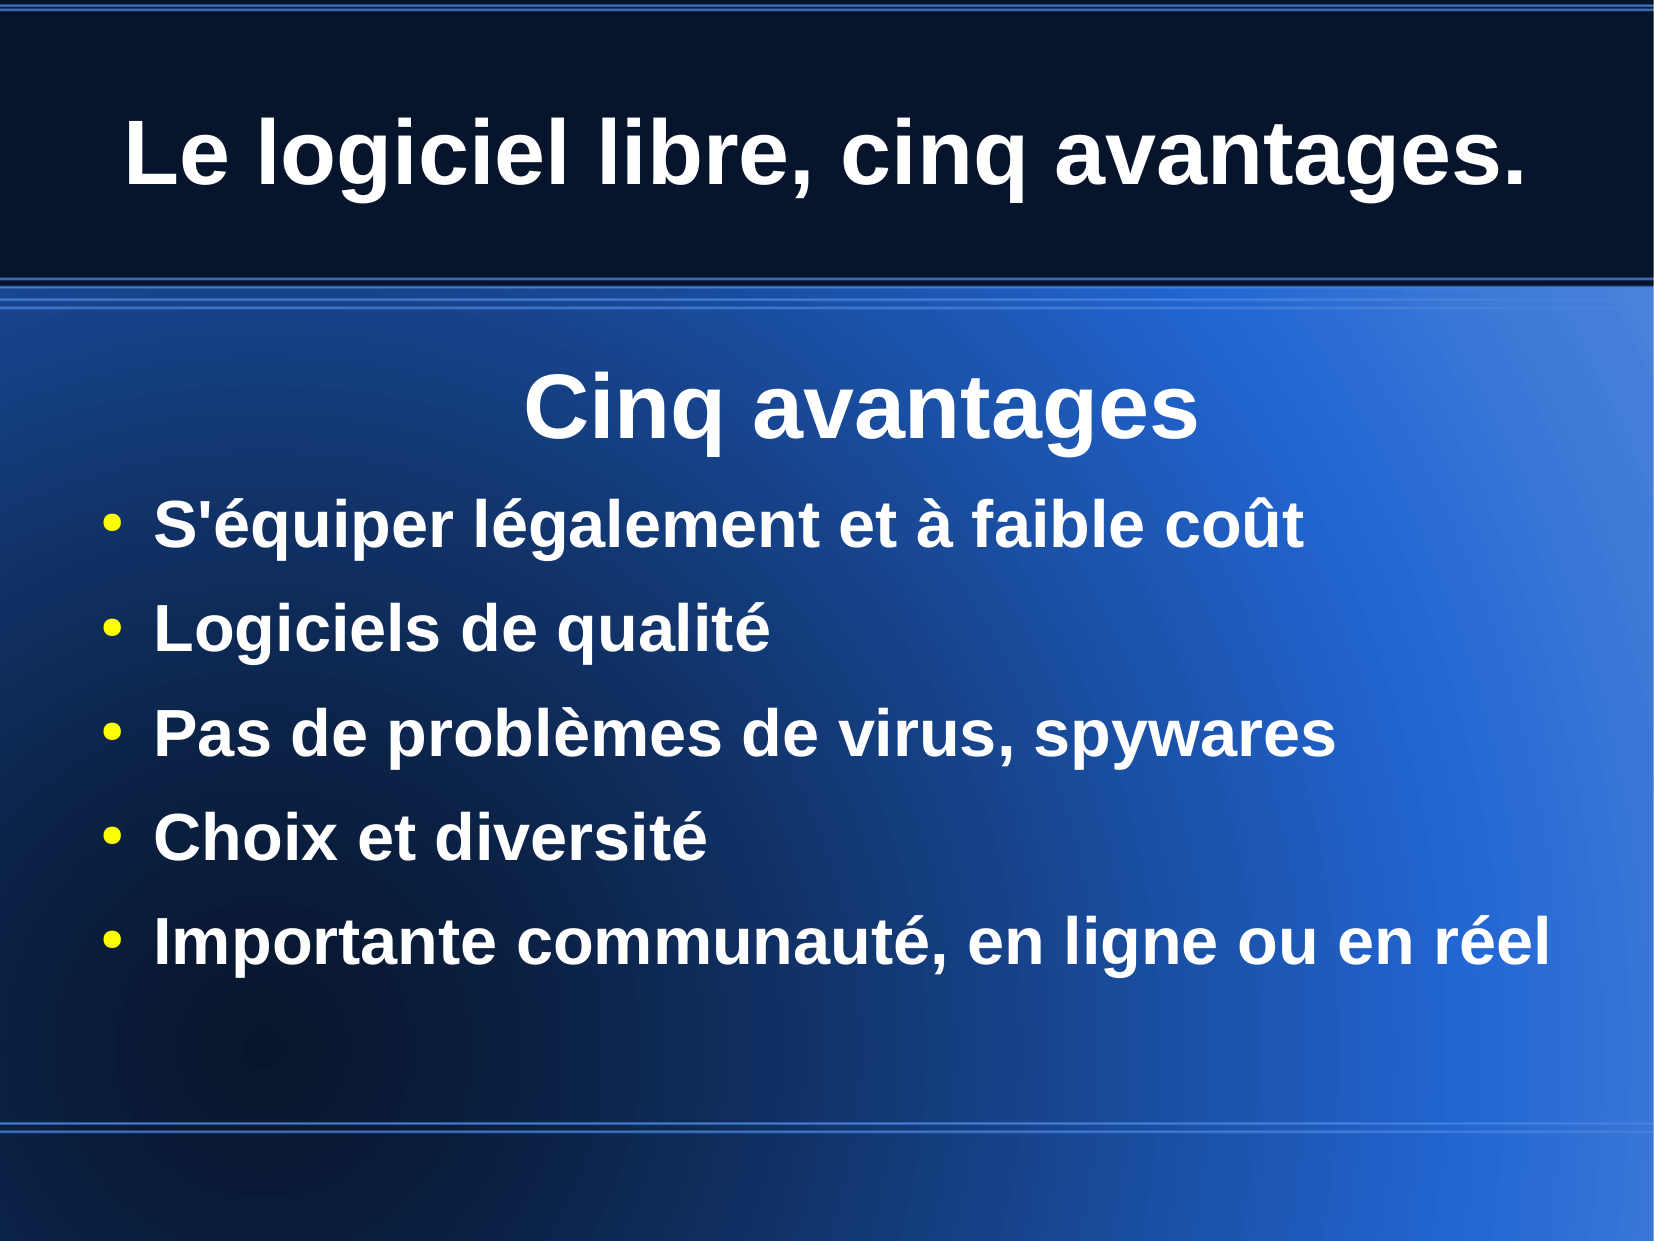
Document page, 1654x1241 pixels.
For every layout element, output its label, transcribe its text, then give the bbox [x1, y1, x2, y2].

picture [0, 0, 1654, 1241]
list Cinq avantages S'équiper légalement et à faible coût Logiciels de qualité Pas de problèmes de virus, spywares Choix et diversité Importante communauté, en ligne ou en réel [82, 355, 1571, 1075]
title Le logiciel libre, cinq avantages. [82, 49, 1571, 257]
